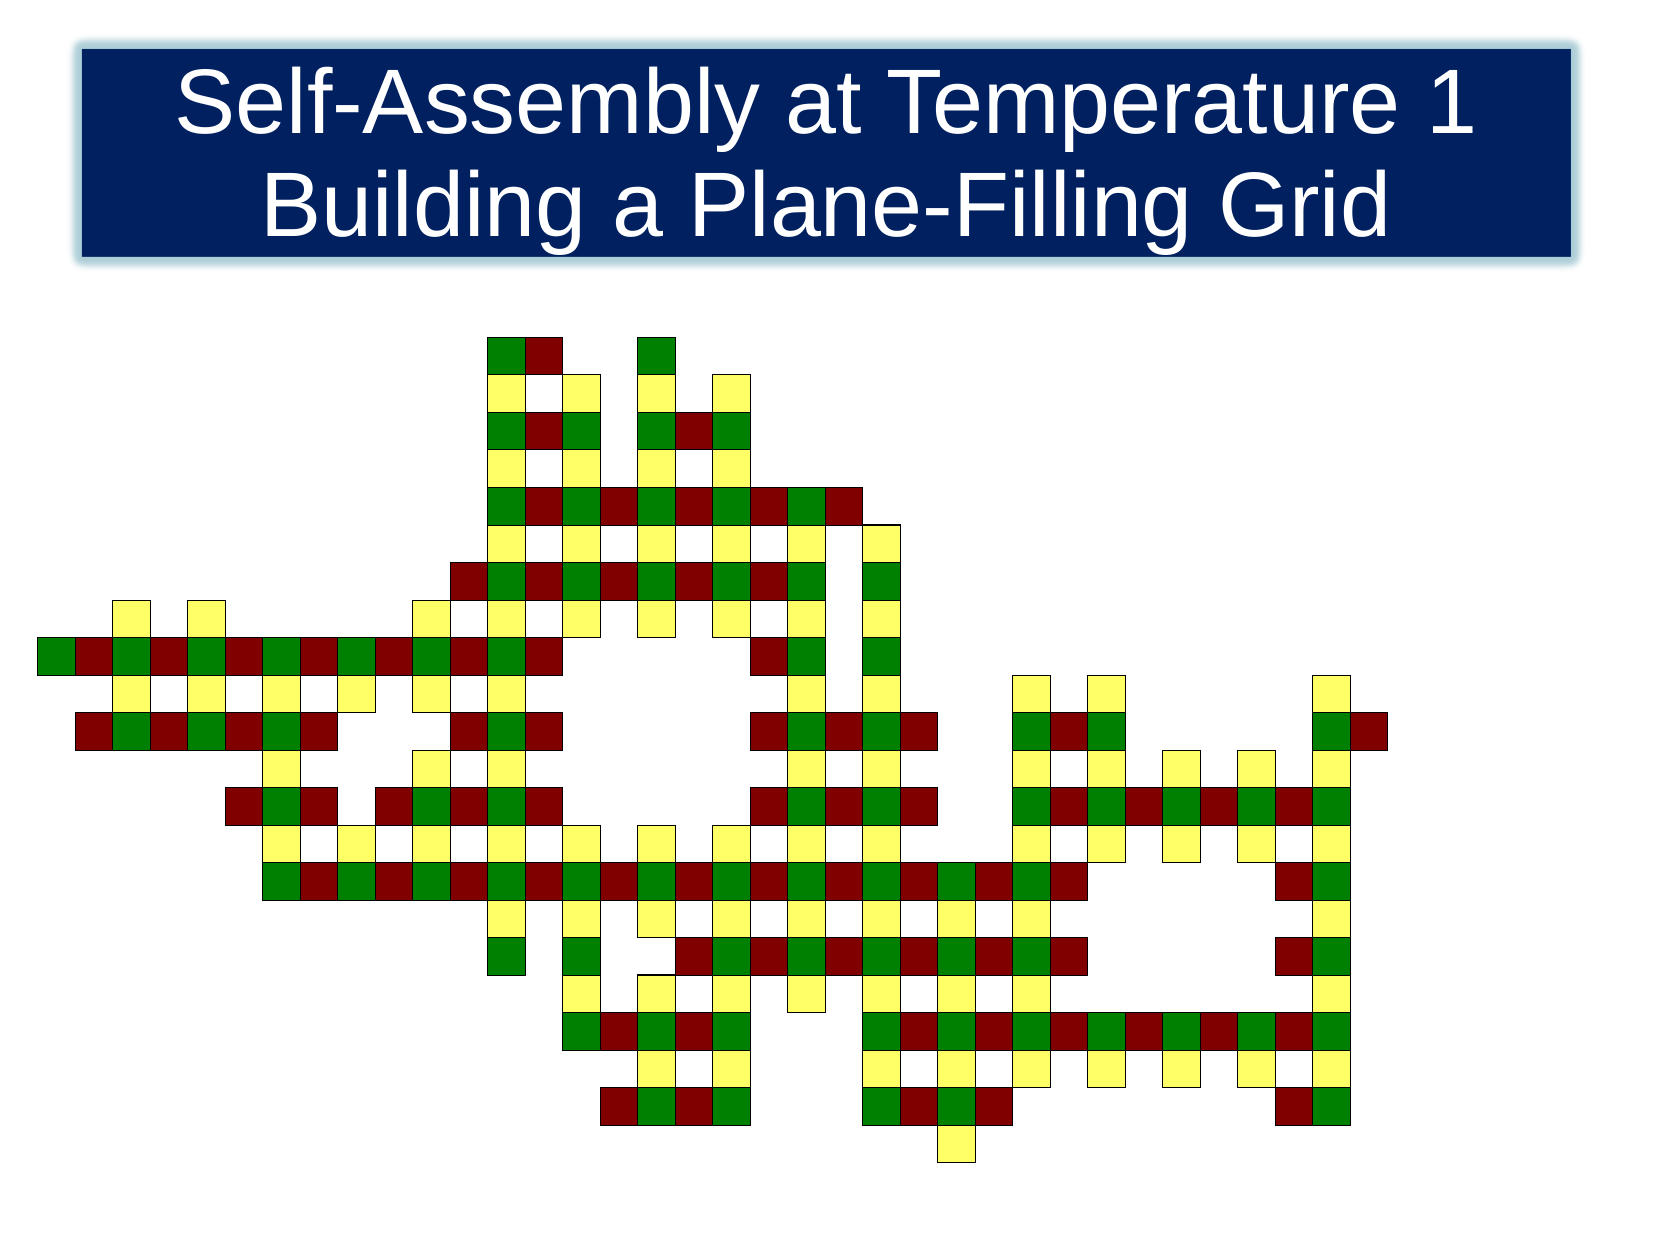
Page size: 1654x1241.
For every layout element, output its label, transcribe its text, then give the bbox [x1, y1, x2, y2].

text_box [37, 337, 1388, 1163]
text_box Self-Assembly at Temperature 1 Building a Plane-Filling Grid [82, 49, 1571, 257]
picture [61, 28, 1592, 278]
